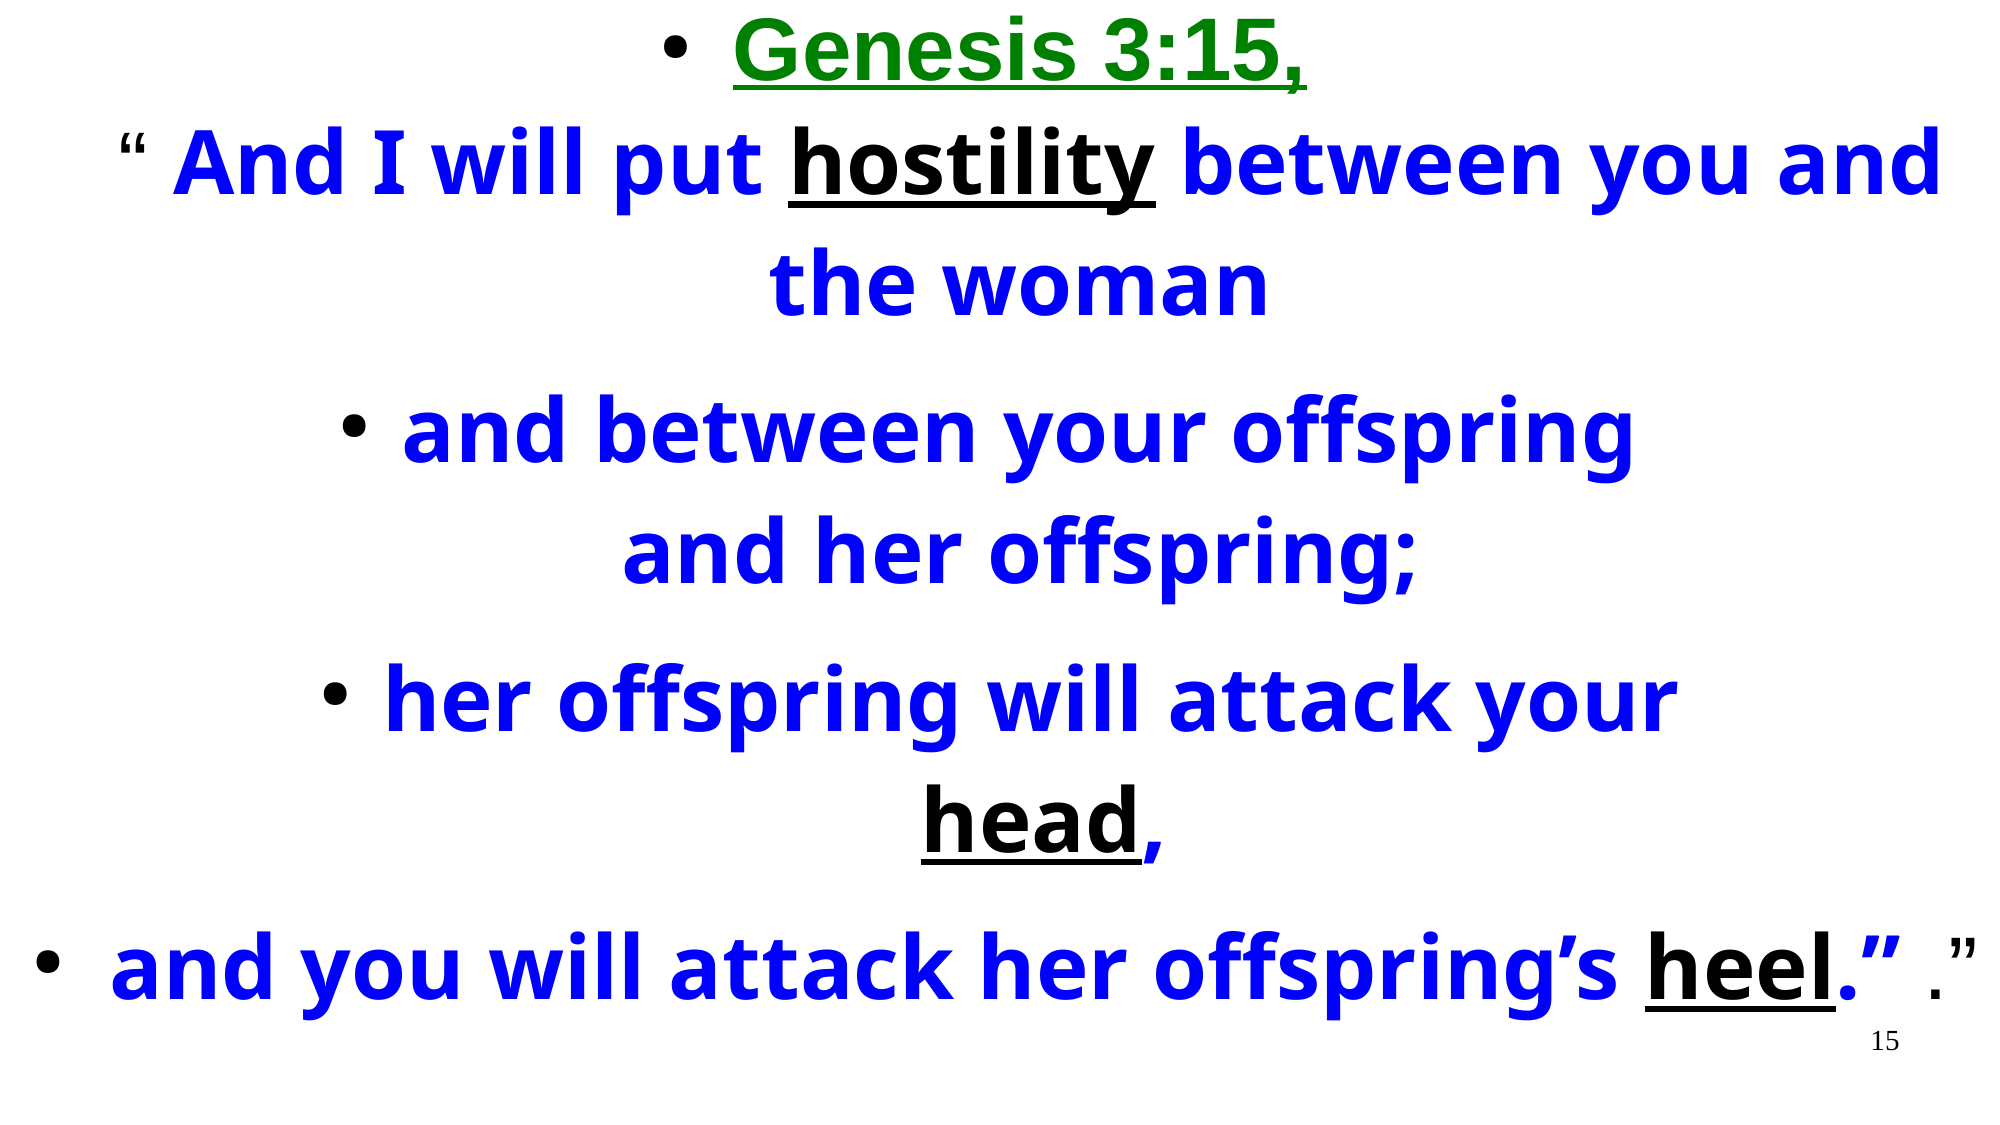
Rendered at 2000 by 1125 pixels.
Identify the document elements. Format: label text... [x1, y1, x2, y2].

list Genesis 3:15, “ And I will put hostility between you and the woman and between your offspring and her offspring; her offspring will attack your head, and you will attack her offspring’s heel.” .” [0, 0, 1996, 1123]
